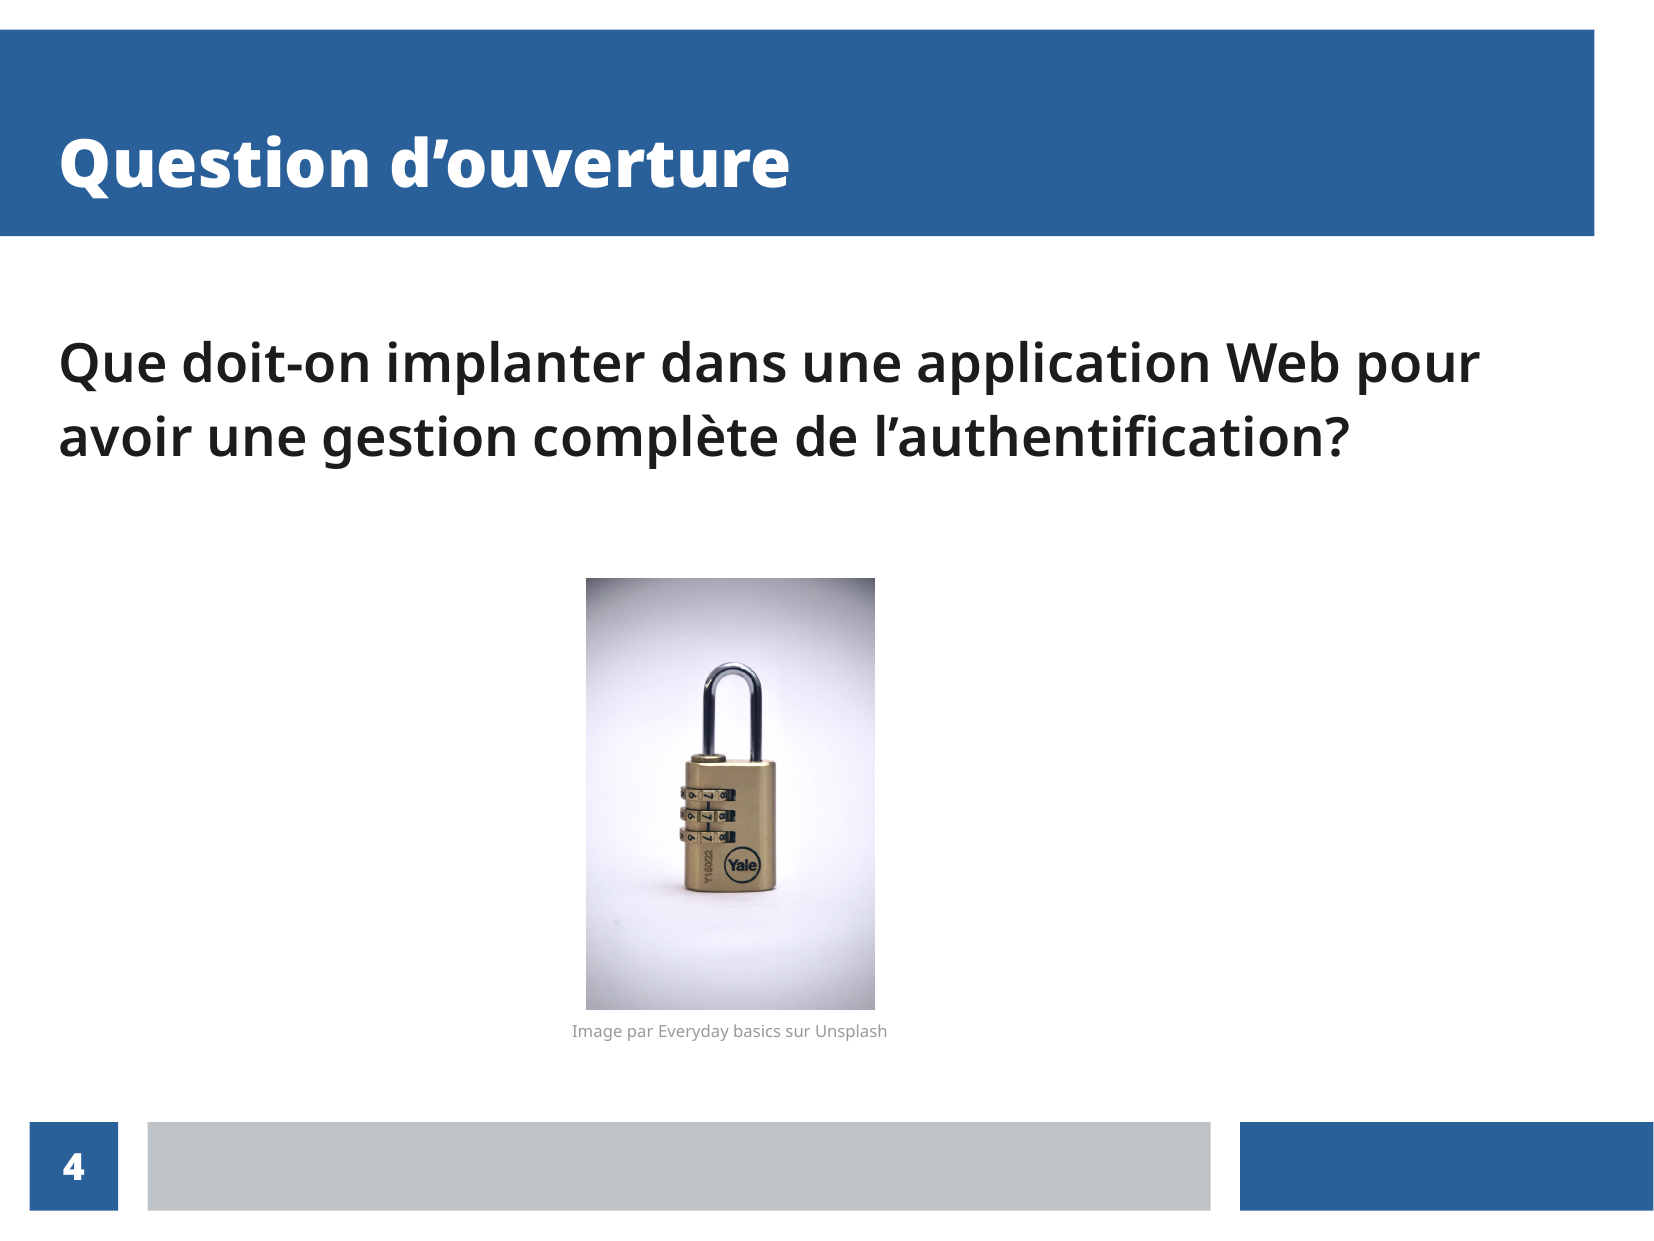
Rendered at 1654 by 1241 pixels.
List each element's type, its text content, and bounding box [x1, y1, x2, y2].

title Question d’ouverture [59, 59, 1595, 207]
list Que doit-on implanter dans une application Web pour avoir une gestion complète de l’authentification? [59, 324, 1565, 544]
text_box Image par Everyday basics sur Unsplash [515, 1012, 945, 1052]
picture [586, 578, 875, 1010]
